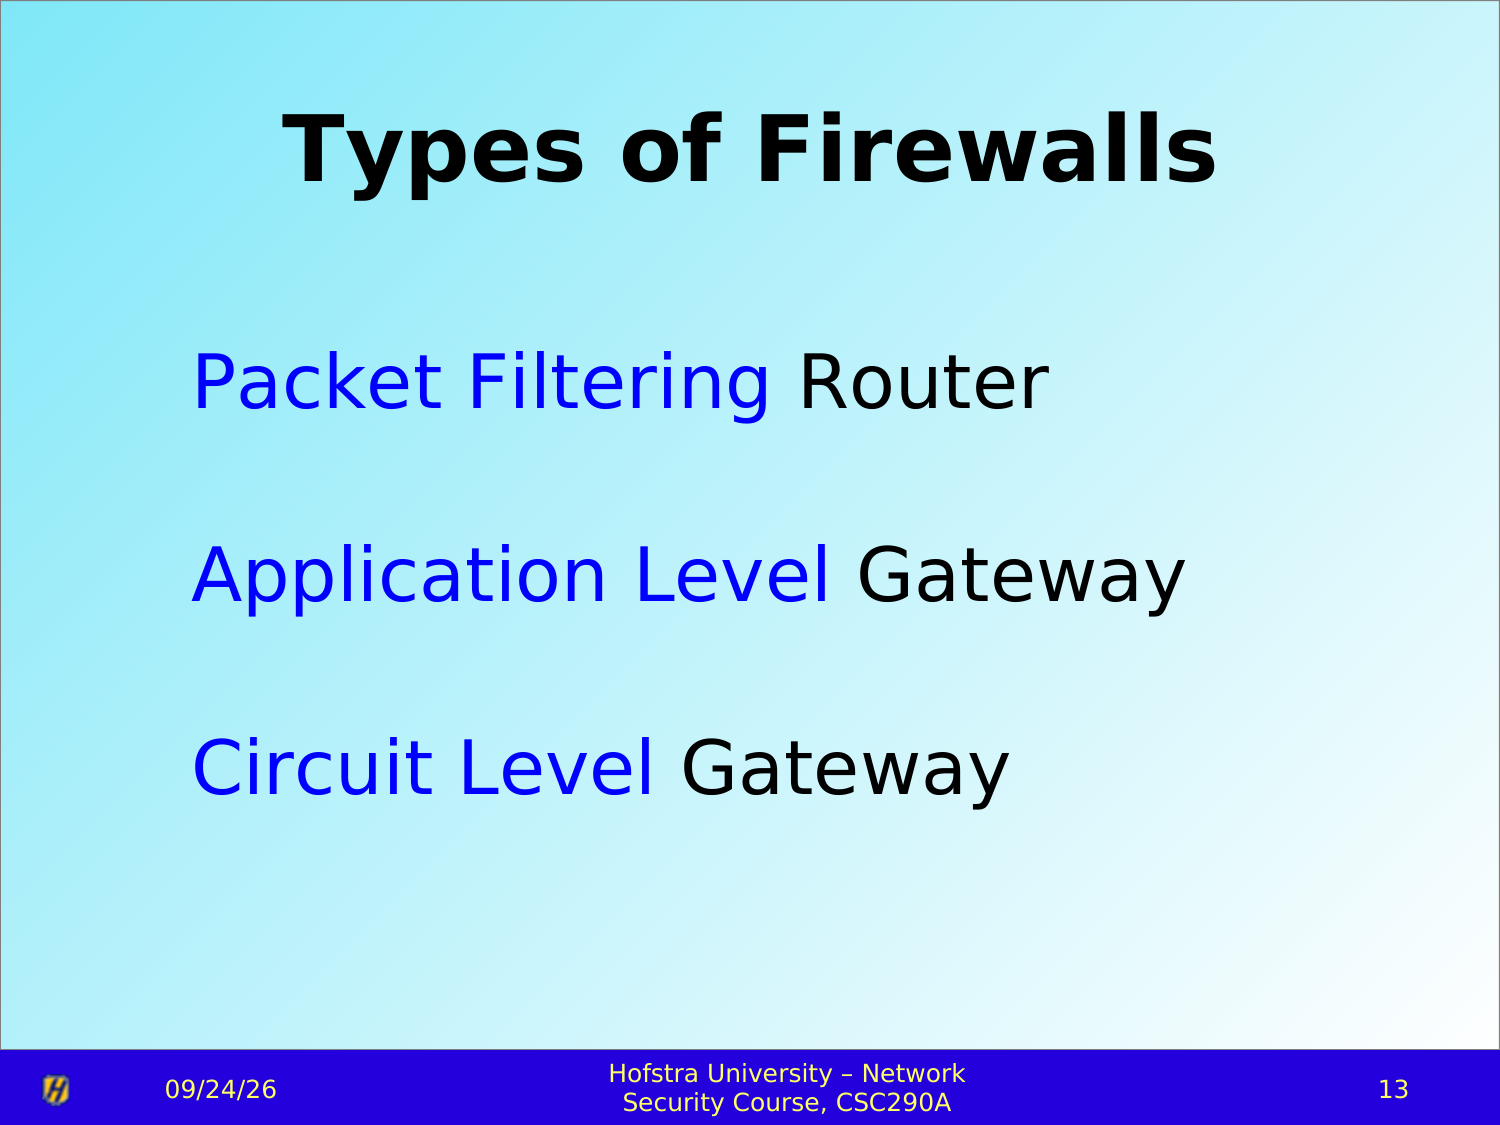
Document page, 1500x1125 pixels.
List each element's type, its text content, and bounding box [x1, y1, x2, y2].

title Types of Firewalls [112, 84, 1391, 212]
picture [37, 1072, 76, 1110]
list Packet Filtering Router Application Level Gateway Circuit Level Gateway [176, 330, 1452, 850]
